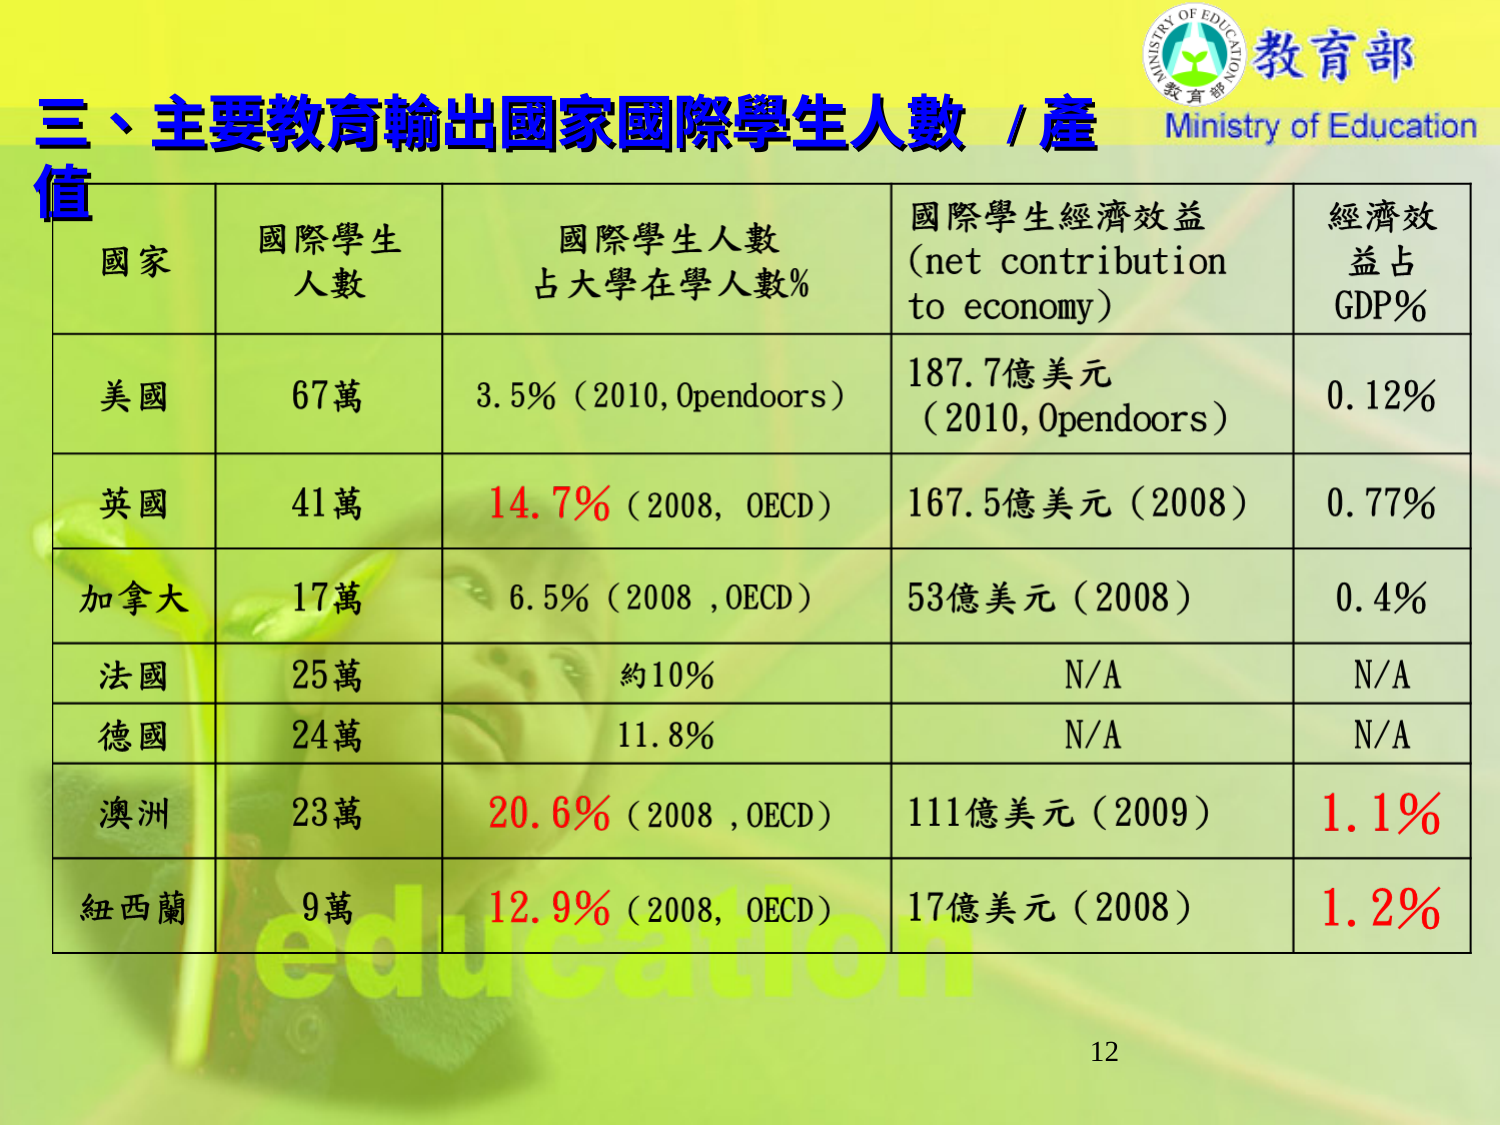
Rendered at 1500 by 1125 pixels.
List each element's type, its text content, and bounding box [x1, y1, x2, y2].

text_box [1074, 1025, 1388, 1101]
text_box 三、主要教育輸出國家國際學生人數 /產值 [17, 78, 1140, 164]
picture [52, 181, 1475, 967]
